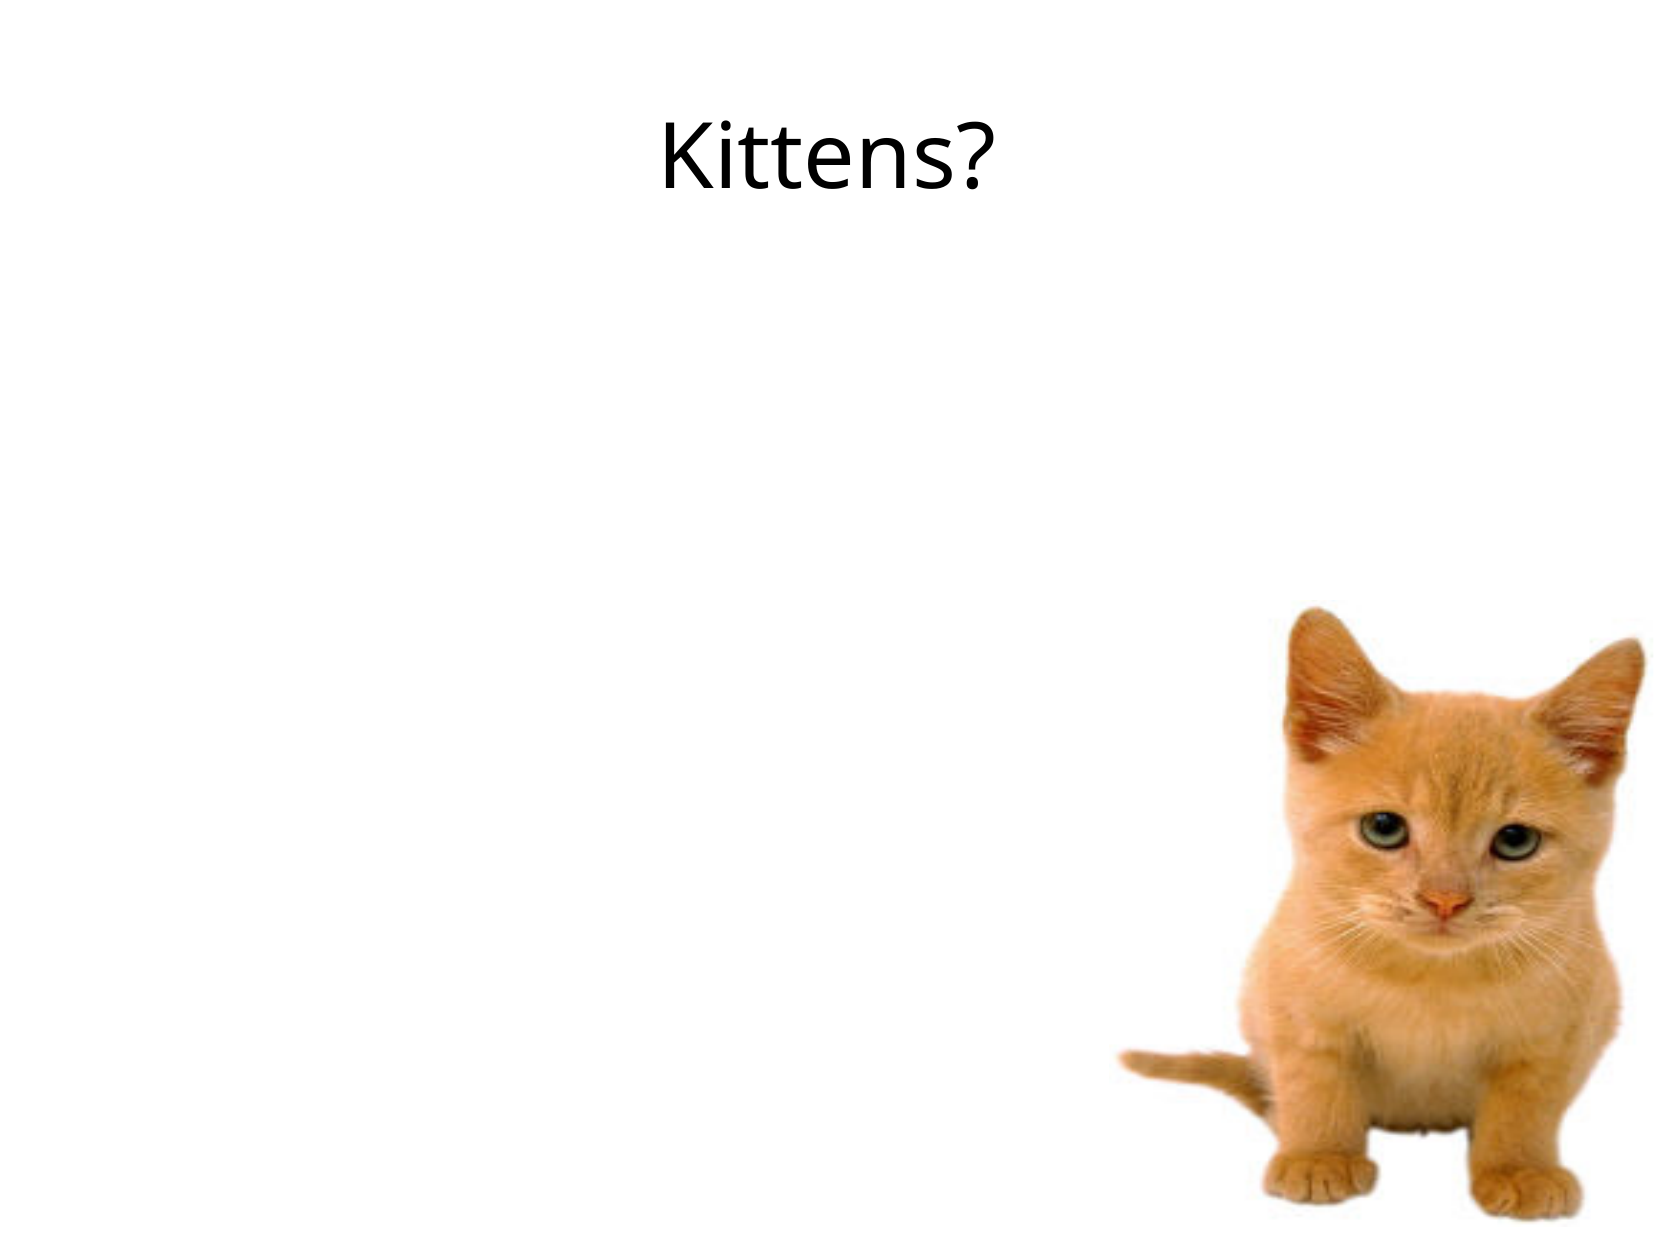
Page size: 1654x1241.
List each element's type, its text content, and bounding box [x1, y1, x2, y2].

title Kittens? [82, 49, 1571, 257]
picture [1109, 600, 1654, 1227]
